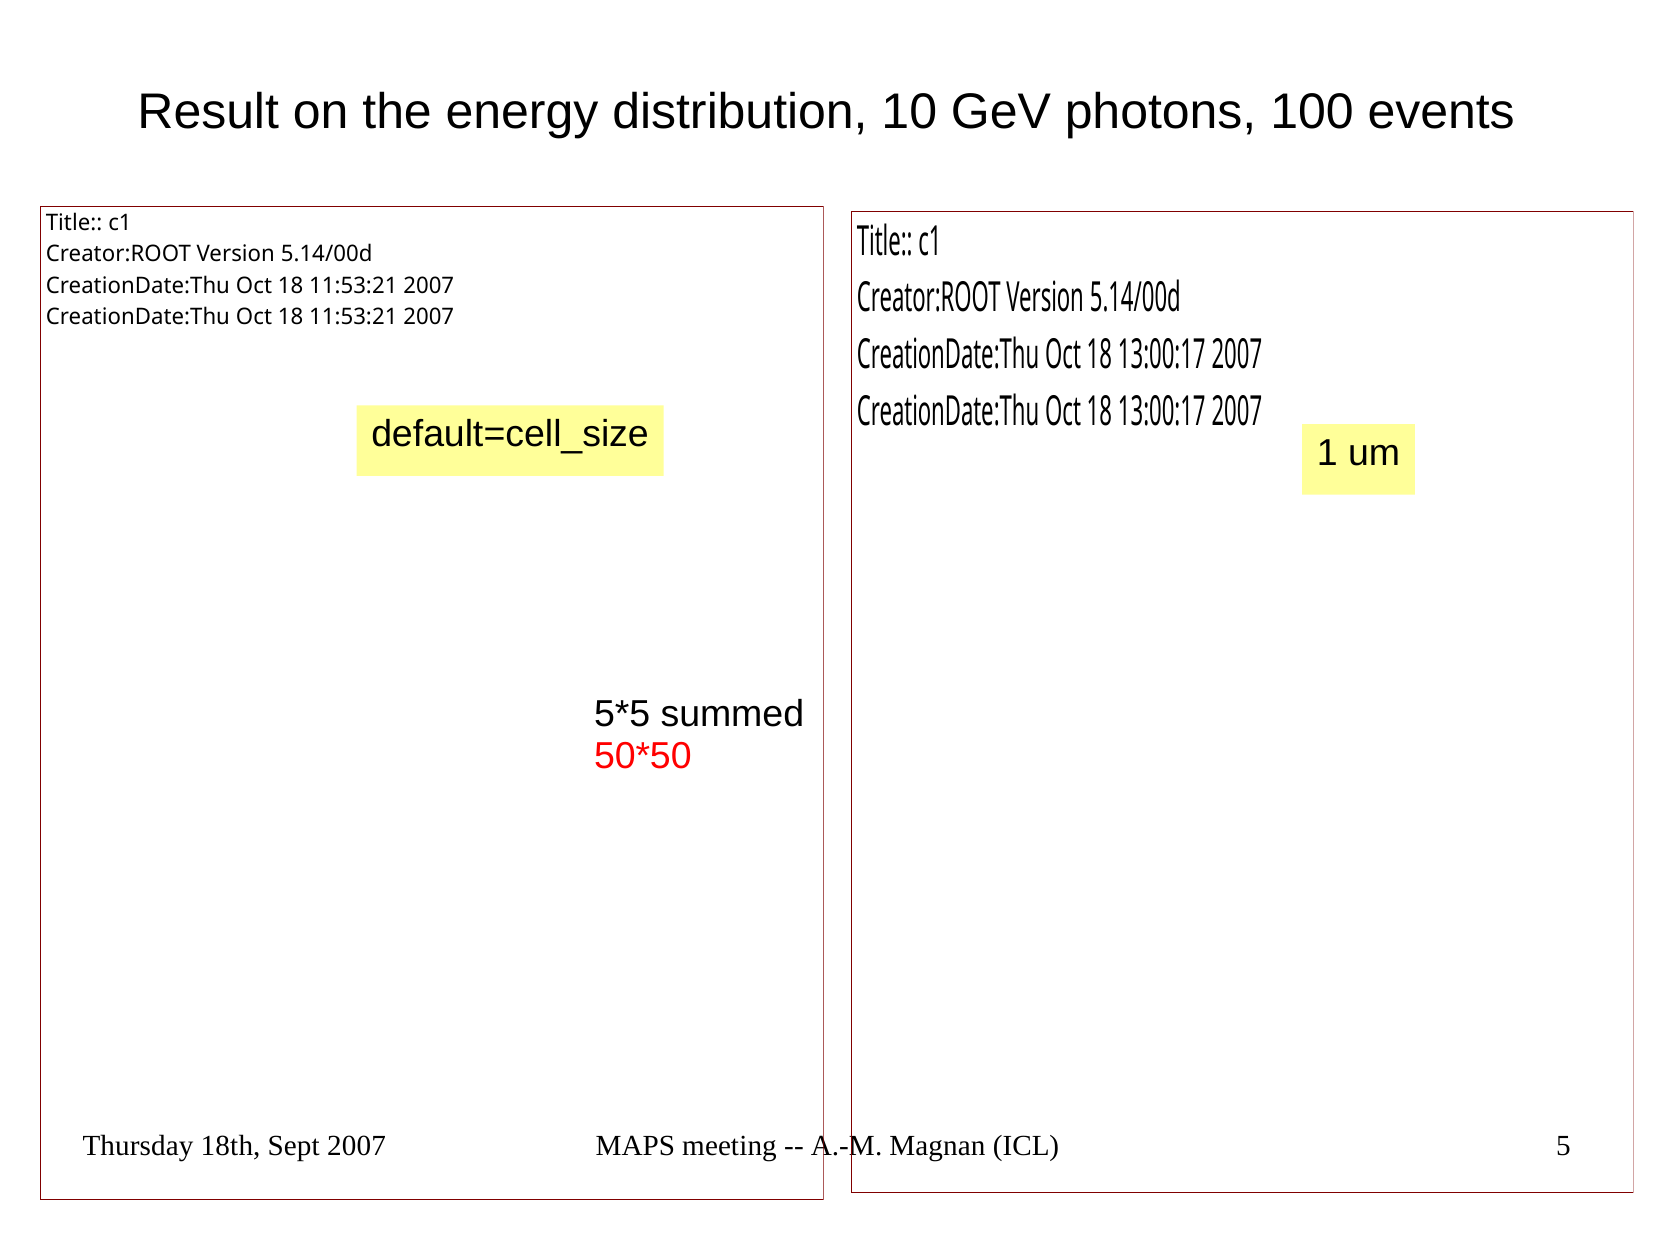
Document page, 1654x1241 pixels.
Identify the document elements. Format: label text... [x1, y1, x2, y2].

text_box 1 um [1302, 424, 1415, 495]
text_box 5*5 summed 50*50 [579, 685, 820, 812]
text_box default=cell_size [356, 405, 664, 476]
picture [849, 208, 1634, 1193]
picture [38, 205, 824, 1200]
title Result on the energy distribution, 10 GeV photons, 100 events [82, 51, 1571, 171]
